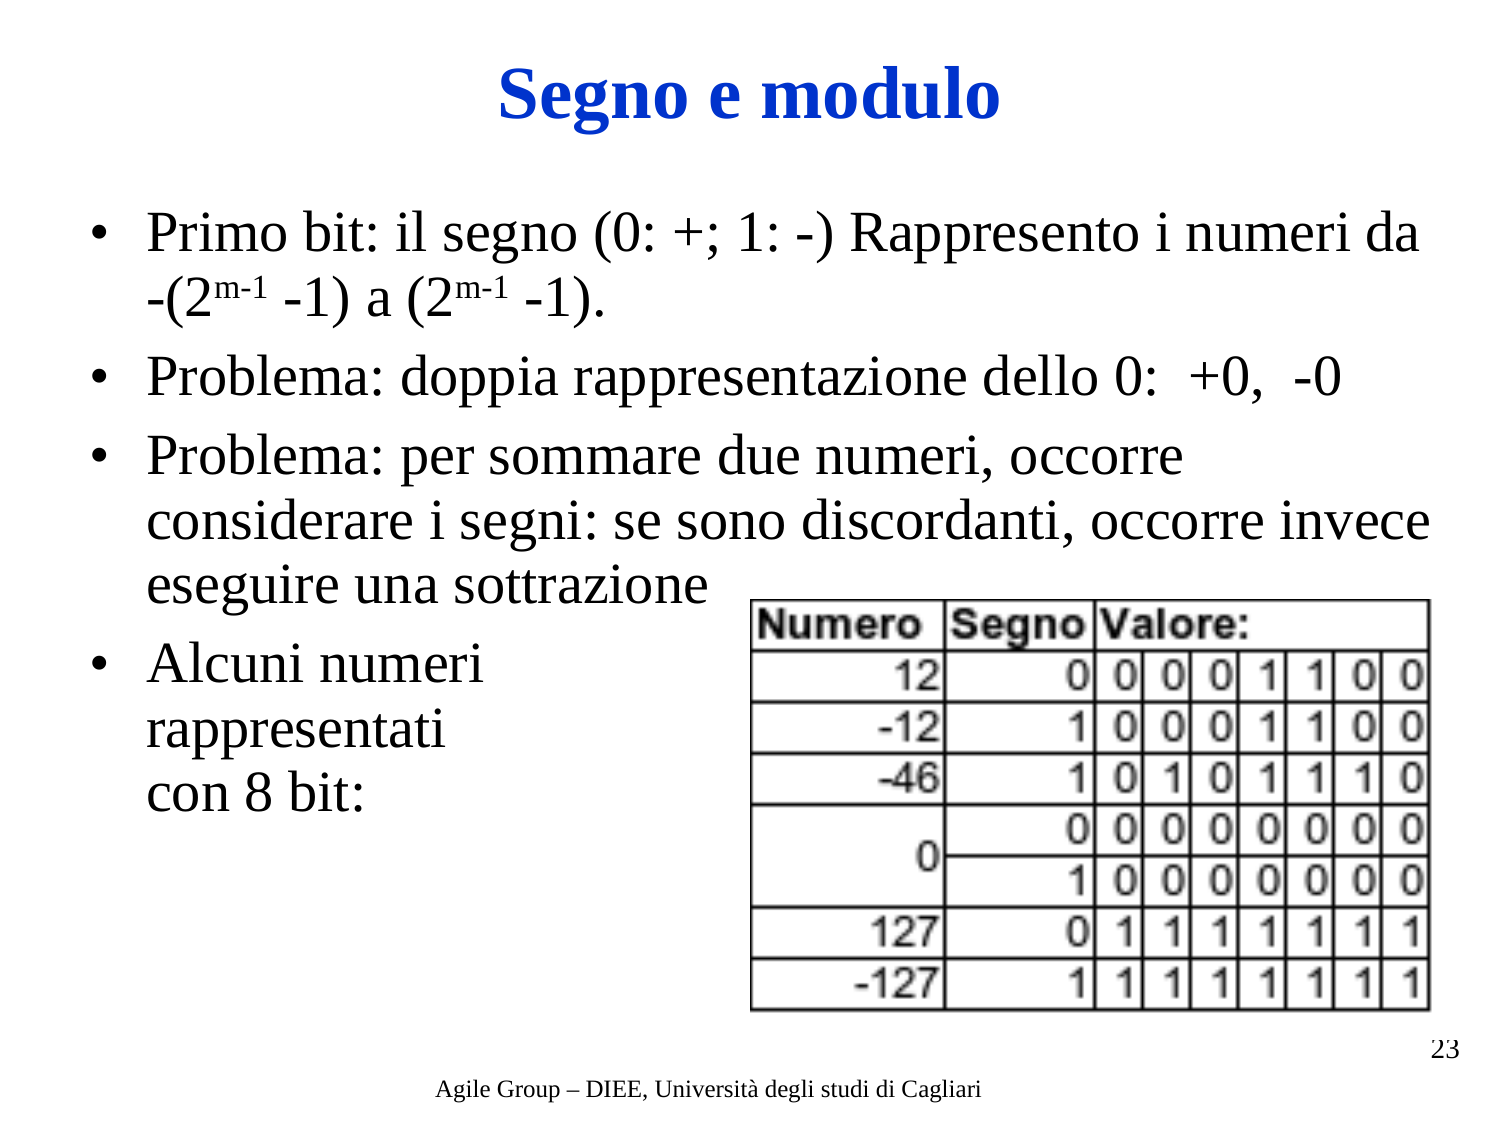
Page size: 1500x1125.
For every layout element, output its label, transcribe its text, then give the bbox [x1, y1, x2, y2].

title Segno e modulo [112, 12, 1388, 175]
list Primo bit: il segno (0: +; 1: -) Rappresento i numeri da -(2m-1 -1) a (2m-1 -1). Problema: doppia rappresentazione dello 0: +0, -0 Problema: per sommare due numeri, occorre considerare i segni: se sono discordanti, occorre invece eseguire una sottrazione Alcuni numeri rappresentati con 8 bit: [75, 192, 1463, 833]
picture [750, 599, 1459, 1040]
